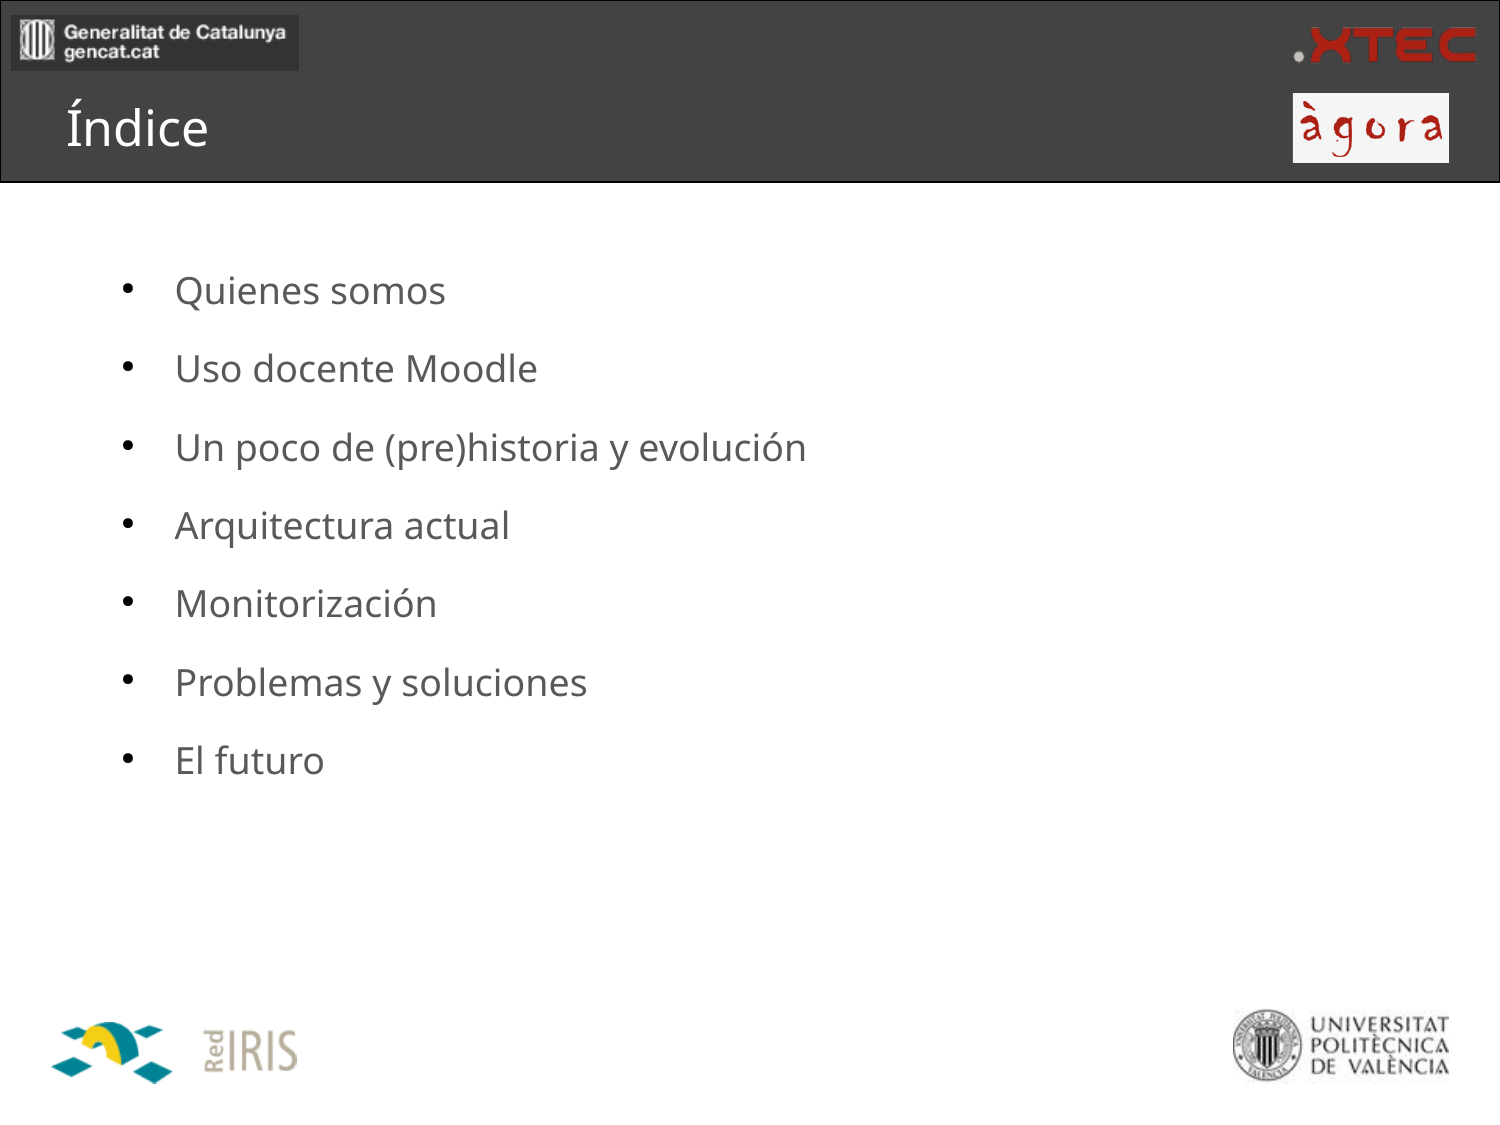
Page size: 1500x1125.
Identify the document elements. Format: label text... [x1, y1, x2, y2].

picture [1233, 1009, 1449, 1084]
list Quienes somos Uso docente Moodle Un poco de (pre)historia y evolución Arquitectura actual Monitorización Problemas y soluciones El futuro [51, 252, 1449, 1000]
title Índice [51, 81, 1449, 207]
picture [11, 15, 299, 71]
picture [1293, 23, 1480, 67]
picture [51, 1022, 297, 1084]
